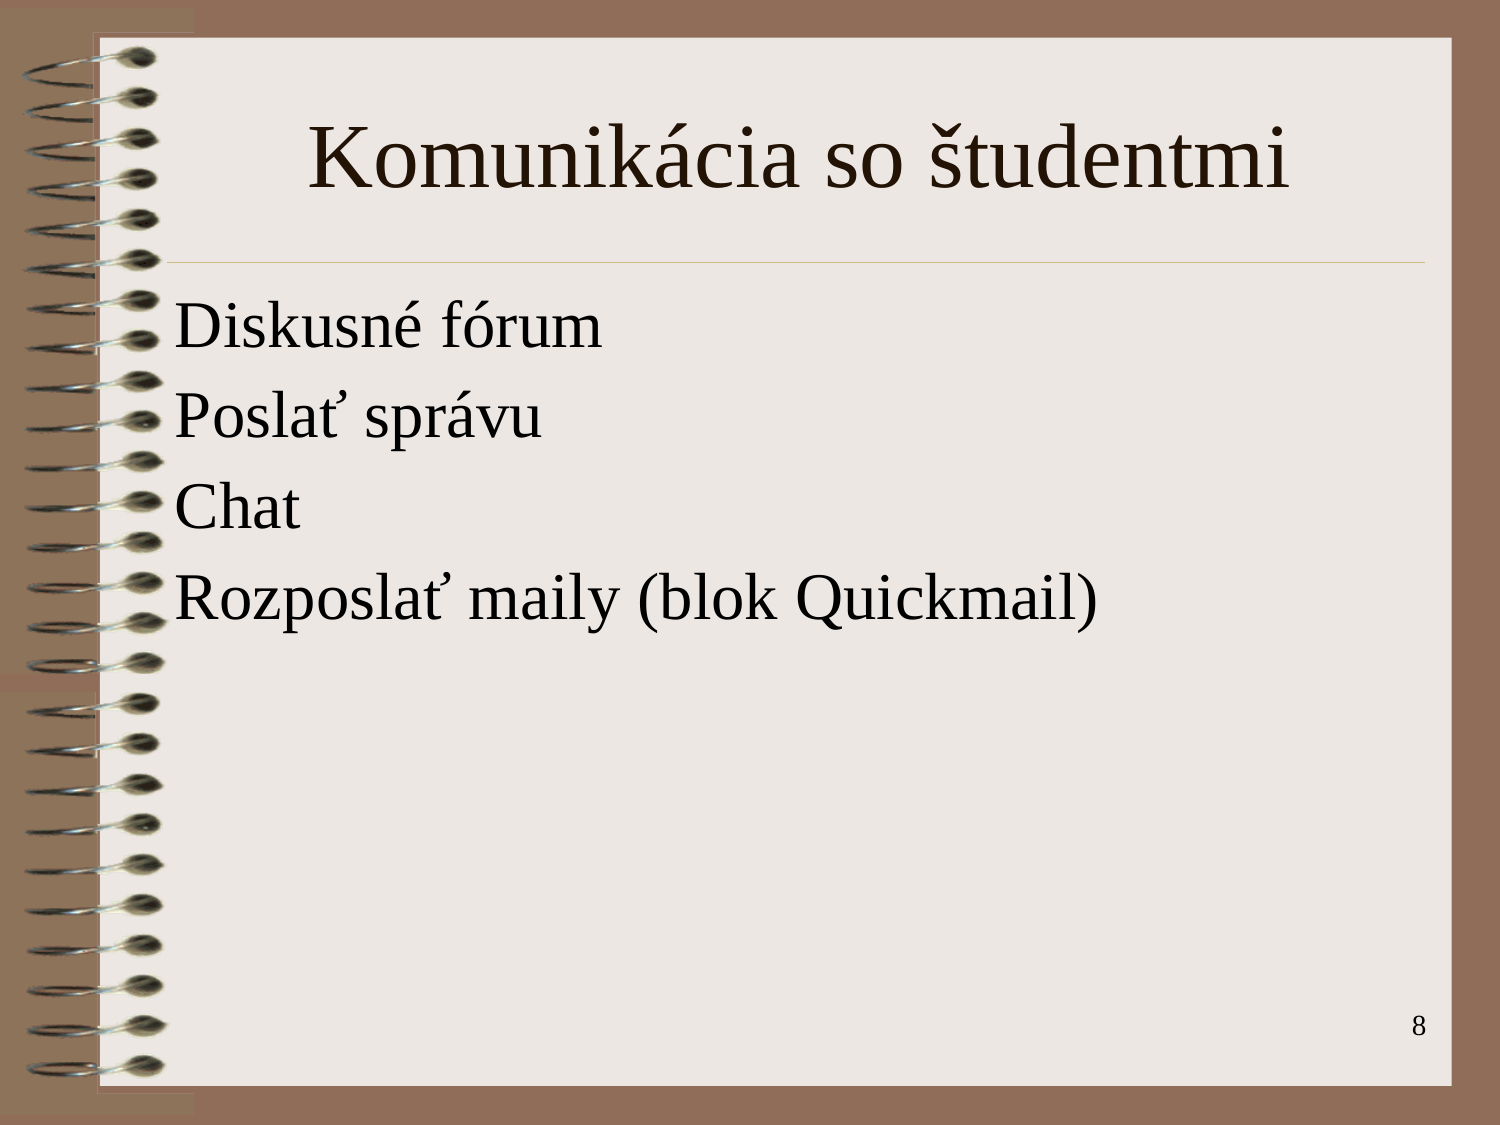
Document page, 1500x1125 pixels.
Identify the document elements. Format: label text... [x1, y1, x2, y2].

title Komunikácia so študentmi [174, 38, 1425, 274]
picture [0, 8, 194, 674]
picture [0, 692, 194, 1115]
list Diskusné fórum Poslať správu Chat Rozposlať maily (blok Quickmail) [174, 287, 1425, 963]
